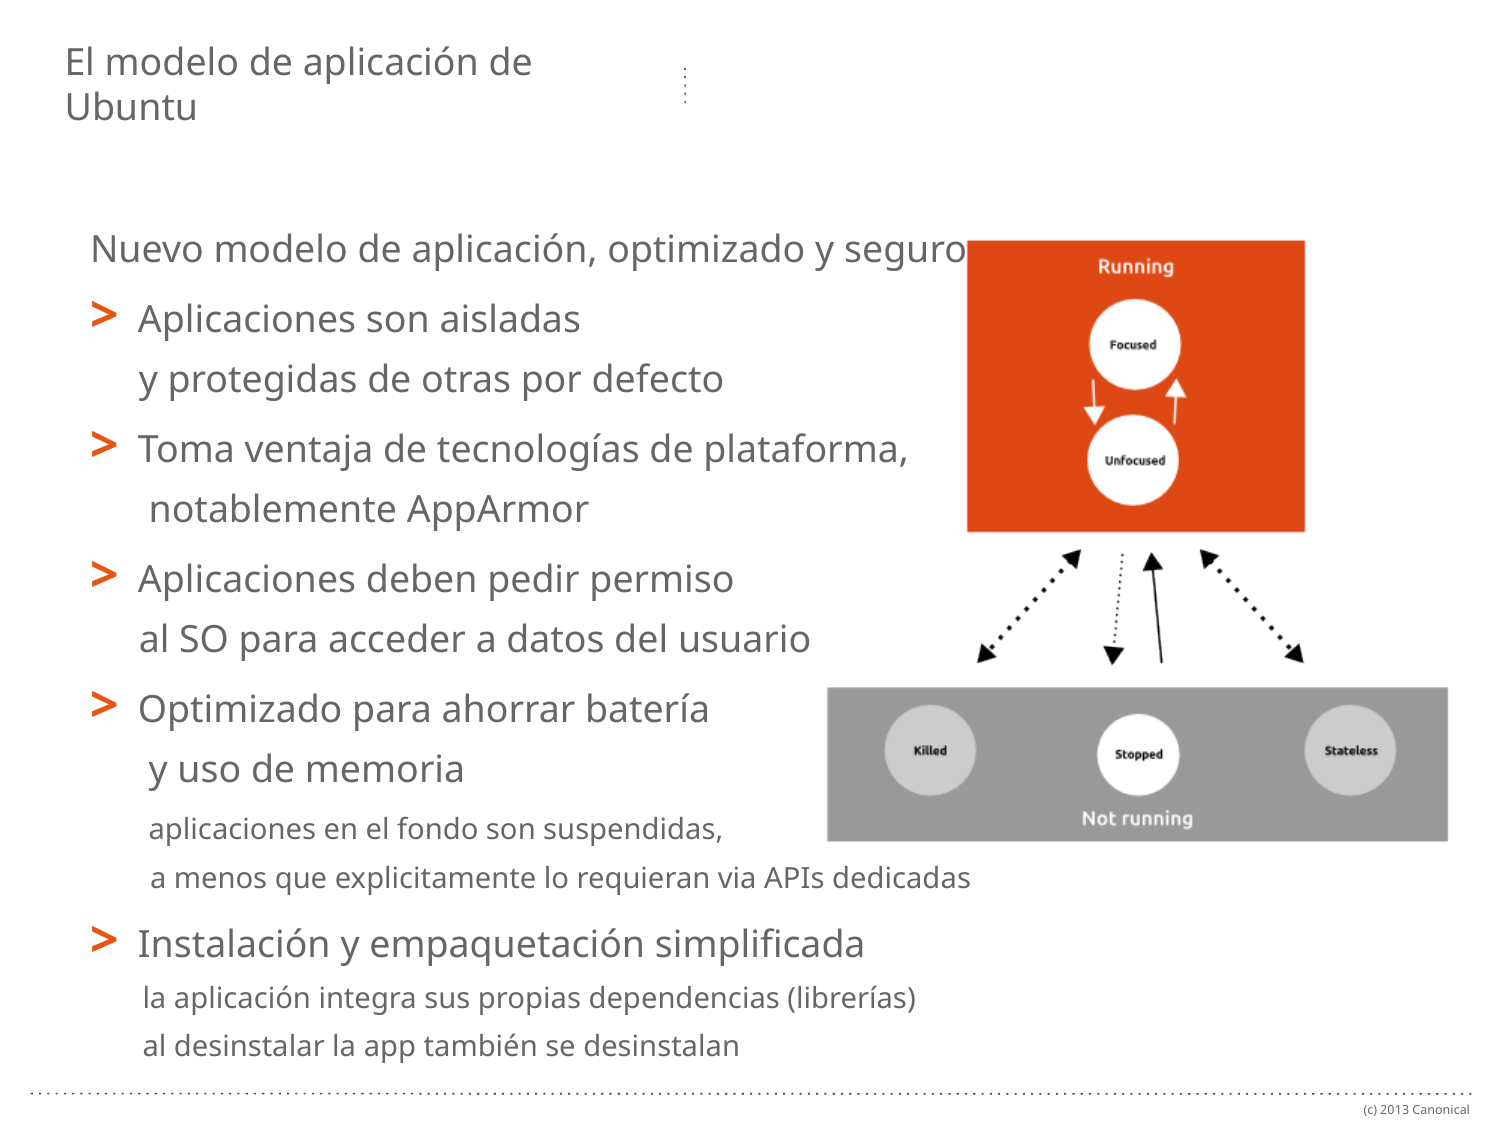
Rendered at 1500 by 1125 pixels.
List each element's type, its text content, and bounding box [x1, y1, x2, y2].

picture [683, 199, 1500, 873]
text_box (c) 2013 Canonical [19, 1099, 1485, 1119]
title El modelo de aplicación de Ubuntu [49, 53, 674, 114]
list Nuevo modelo de aplicación, optimizado y seguro > Aplicaciones son aisladas y protegidas de otras por defecto > Toma ventaja de tecnologías de plataforma, notablemente AppArmor > Aplicaciones deben pedir permiso al SO para acceder a datos del usuario > Optimizado para ahorrar batería y uso de memoria aplicaciones en el fondo son suspendidas, a menos que explicitamente lo requieran via APIs dedicadas > Instalación y empaquetación simplificada la aplicación integra sus propias dependencias (librerías) al desinstalar la app también se desinstalan [75, 209, 1425, 1078]
